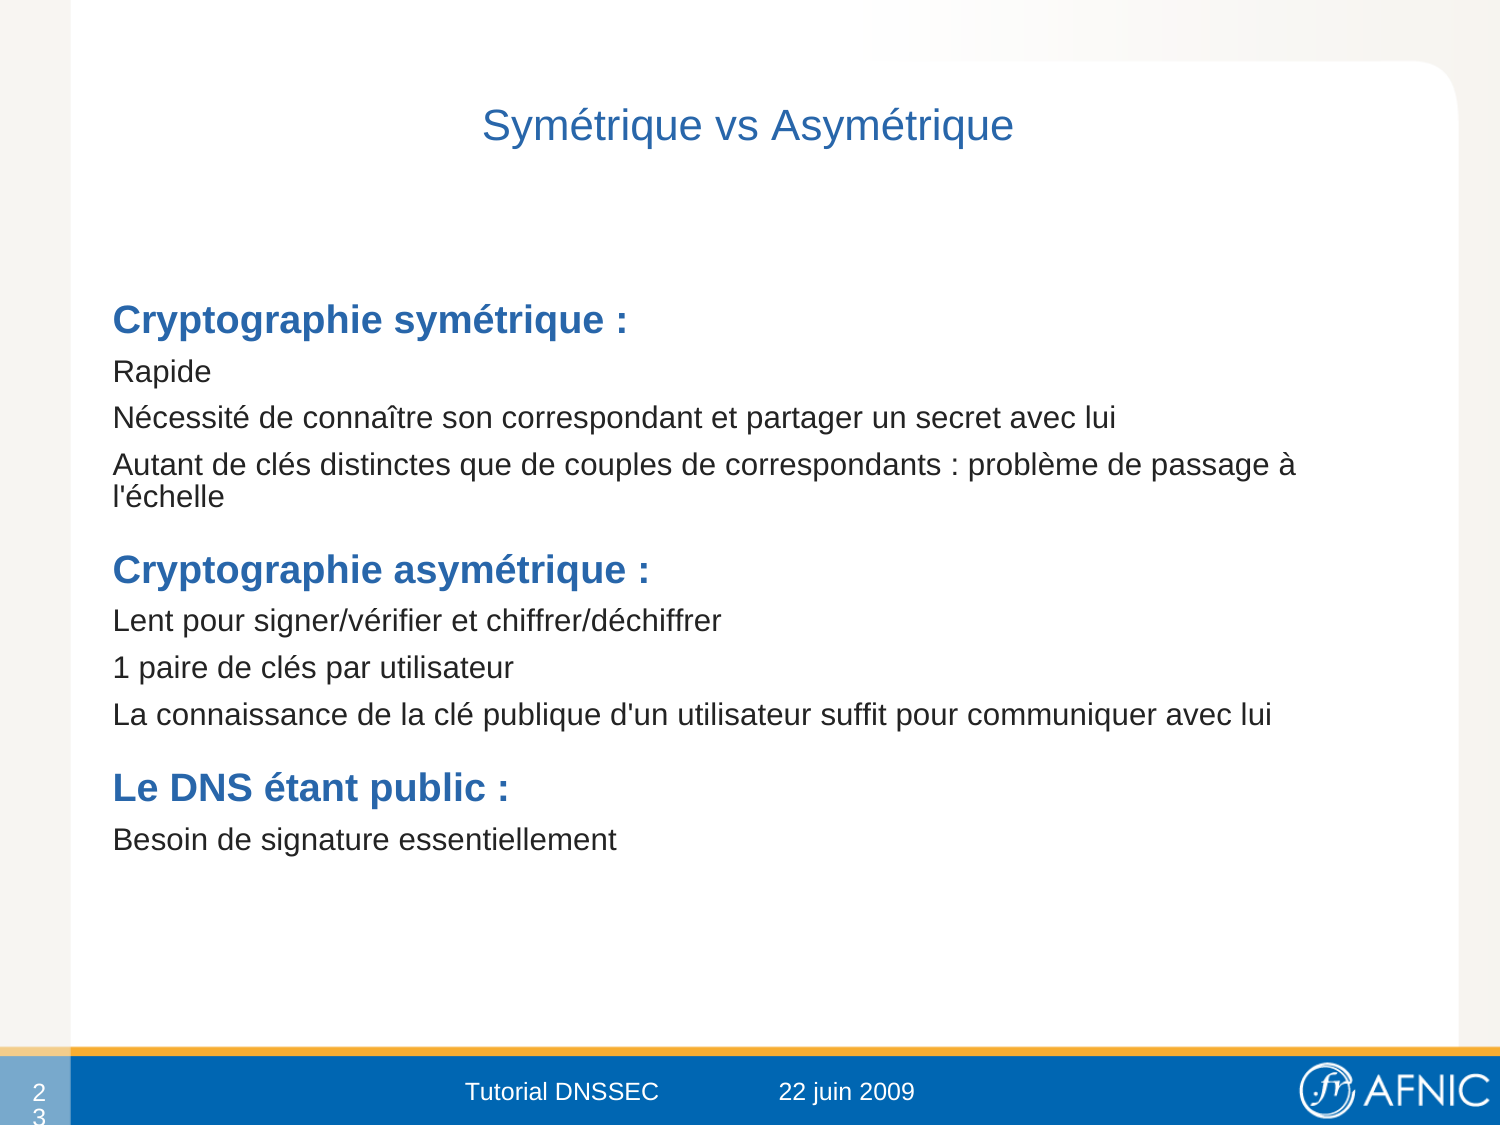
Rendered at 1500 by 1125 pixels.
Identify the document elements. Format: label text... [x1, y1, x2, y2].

title Symétrique vs Asymétrique [108, 39, 1389, 206]
list Cryptographie symétrique : Rapide Nécessité de connaître son correspondant et partager un secret avec lui Autant de clés distinctes que de couples de correspondants : problème de passage à l'échelle Cryptographie asymétrique : Lent pour signer/vérifier et chiffrer/déchiffrer 1 paire de clés par utilisateur La connaissance de la clé publique d'un utilisateur suffit pour communiquer avec lui Le DNS étant public : Besoin de signature essentiellement [112, 290, 1394, 1006]
picture [0, 0, 1500, 1125]
